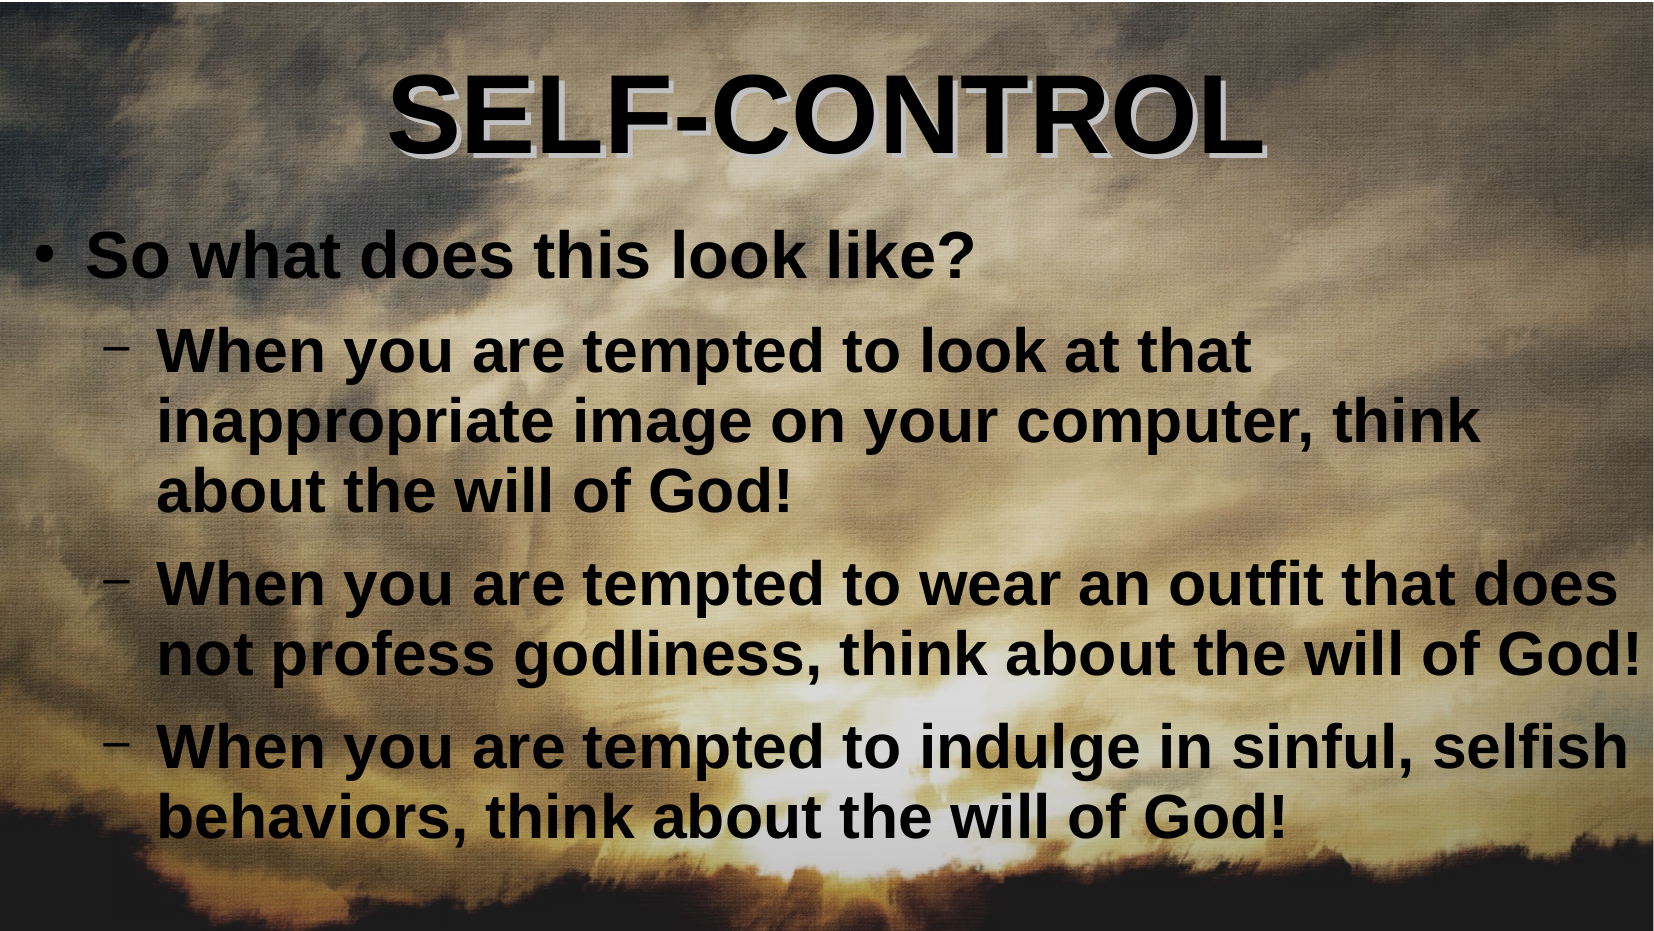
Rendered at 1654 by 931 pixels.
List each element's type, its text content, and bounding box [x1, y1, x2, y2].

picture [0, 2, 1654, 931]
list So what does this look like? When you are tempted to look at that inappropriate image on your computer, think about the will of God! When you are tempted to wear an outfit that does not profess godliness, think about the will of God! When you are tempted to indulge in sinful, selfish behaviors, think about the will of God! [15, 217, 1651, 916]
title SELF-CONTROL [82, 37, 1571, 193]
